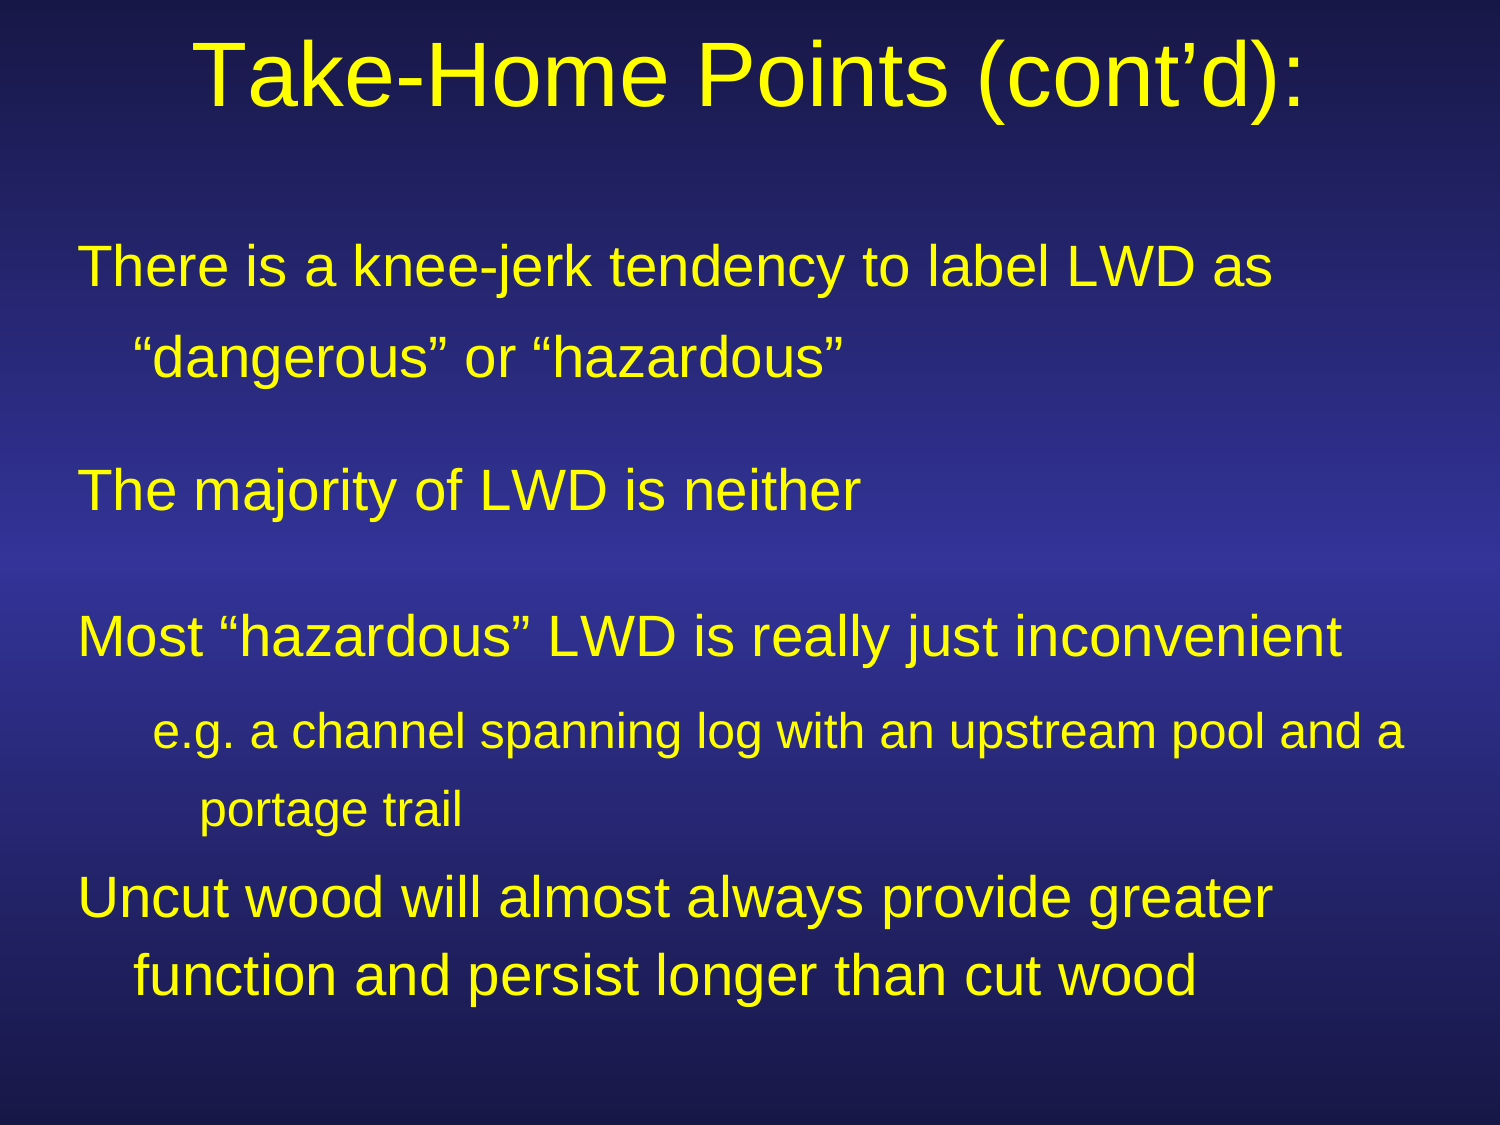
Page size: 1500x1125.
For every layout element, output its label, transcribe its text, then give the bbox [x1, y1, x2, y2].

text_box There is a knee-jerk tendency to label LWD as “dangerous” or “hazardous” The majority of LWD is neither Most “hazardous” LWD is really just inconvenient e.g. a channel spanning log with an upstream pool and a portage trail Uncut wood will almost always provide greater function and persist longer than cut wood [62, 200, 1438, 1101]
title Take-Home Points (cont’d): [75, 12, 1426, 138]
